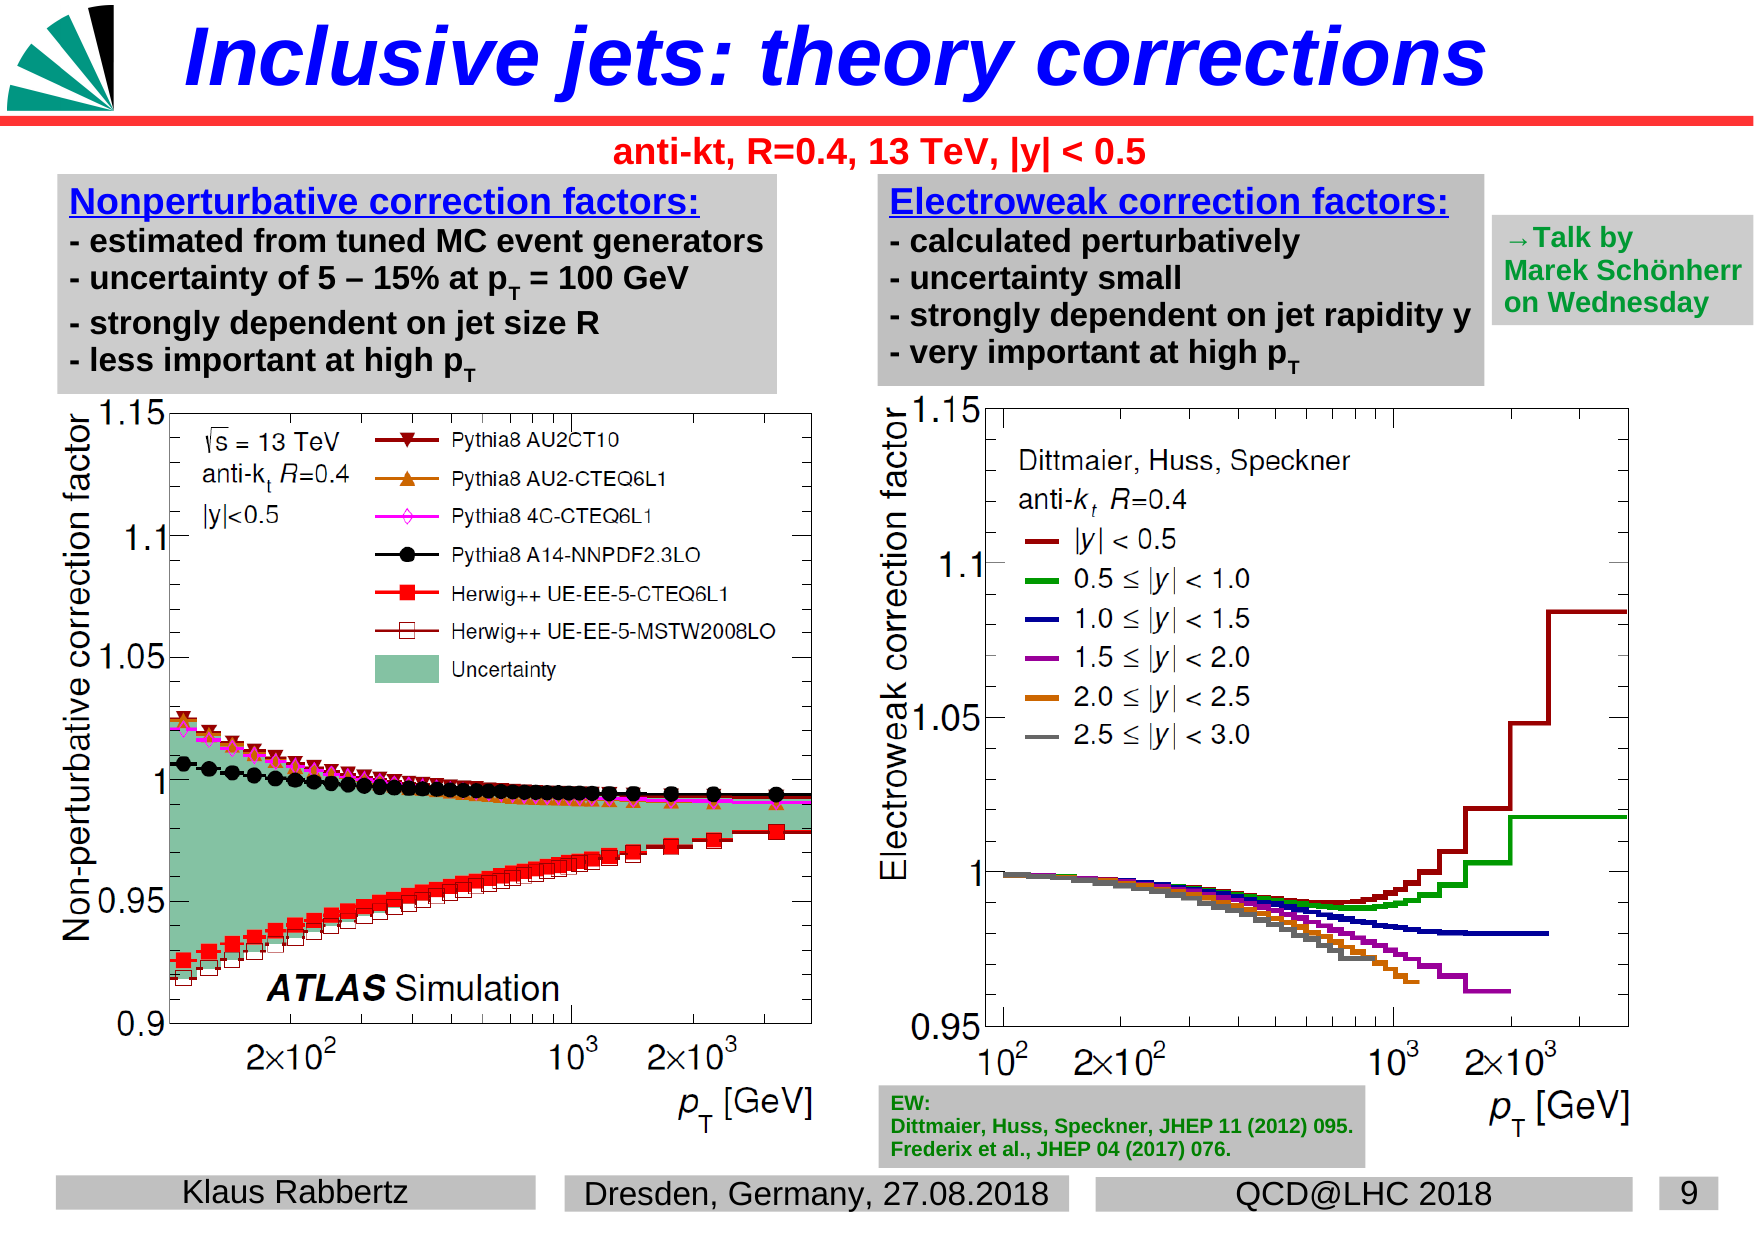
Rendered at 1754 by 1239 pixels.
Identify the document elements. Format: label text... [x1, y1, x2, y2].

title Inclusive jets: theory corrections [129, 0, 1545, 114]
text_box →Talk by Marek Schönherr on Wednesday [1491, 214, 1754, 326]
text_box Nonperturbative correction factors: - estimated from tuned MC event generators - uncertainty of 5 – 15% at pT = 100 GeV - strongly dependent on jet size R - less important at high pT [57, 174, 777, 394]
text_box anti-kt, R=0.4, 13 TeV, |y| < 0.5 [601, 124, 1153, 179]
picture [871, 388, 1641, 1145]
text_box Electroweak correction factors: - calculated perturbatively - uncertainty small - strongly dependent on jet rapidity y - very important at high pT [877, 174, 1485, 386]
picture [7, 5, 114, 112]
picture [52, 395, 825, 1138]
text_box EW: Dittmaier, Huss, Speckner, JHEP 11 (2012) 095. Frederix et al., JHEP 04 (2017) 076. [878, 1085, 1364, 1168]
